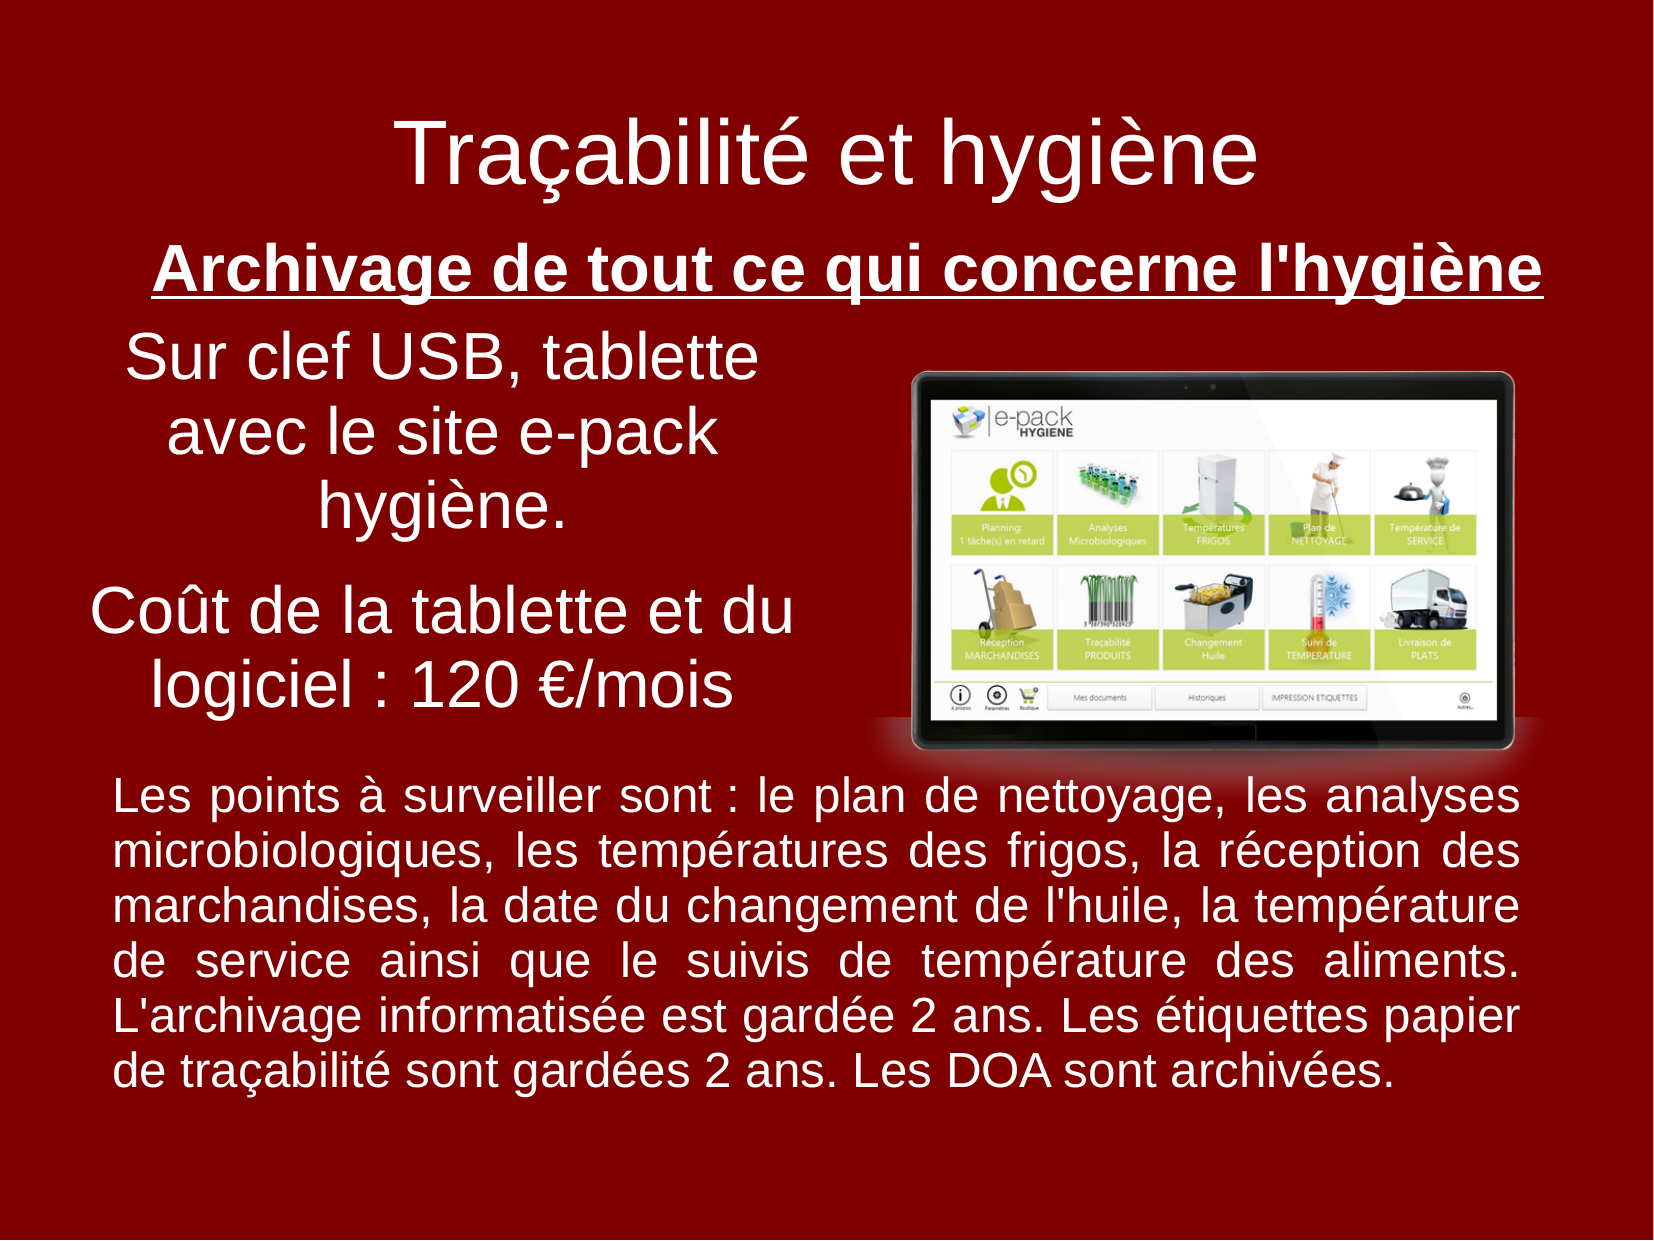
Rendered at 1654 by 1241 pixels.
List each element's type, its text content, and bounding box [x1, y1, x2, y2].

title Traçabilité et hygiène [82, 49, 1571, 257]
list Les points à surveiller sont : le plan de nettoyage, les analyses microbiologiques, les températures des frigos, la réception des marchandises, la date du changement de l'huile, la température de service ainsi que le suivis de température des aliments. L'archivage informatisée est gardée 2 ans. Les étiquettes papier de traçabilité sont gardées 2 ans. Les DOA sont archivées. [112, 767, 1524, 1111]
picture [850, 318, 1577, 819]
list Archivage de tout ce qui concerne l'hygiène [100, 231, 1595, 438]
text_box Sur clef USB, tablette avec le site e-pack hygiène. Coût de la tablette et du logiciel : 120 €/mois [70, 318, 815, 733]
